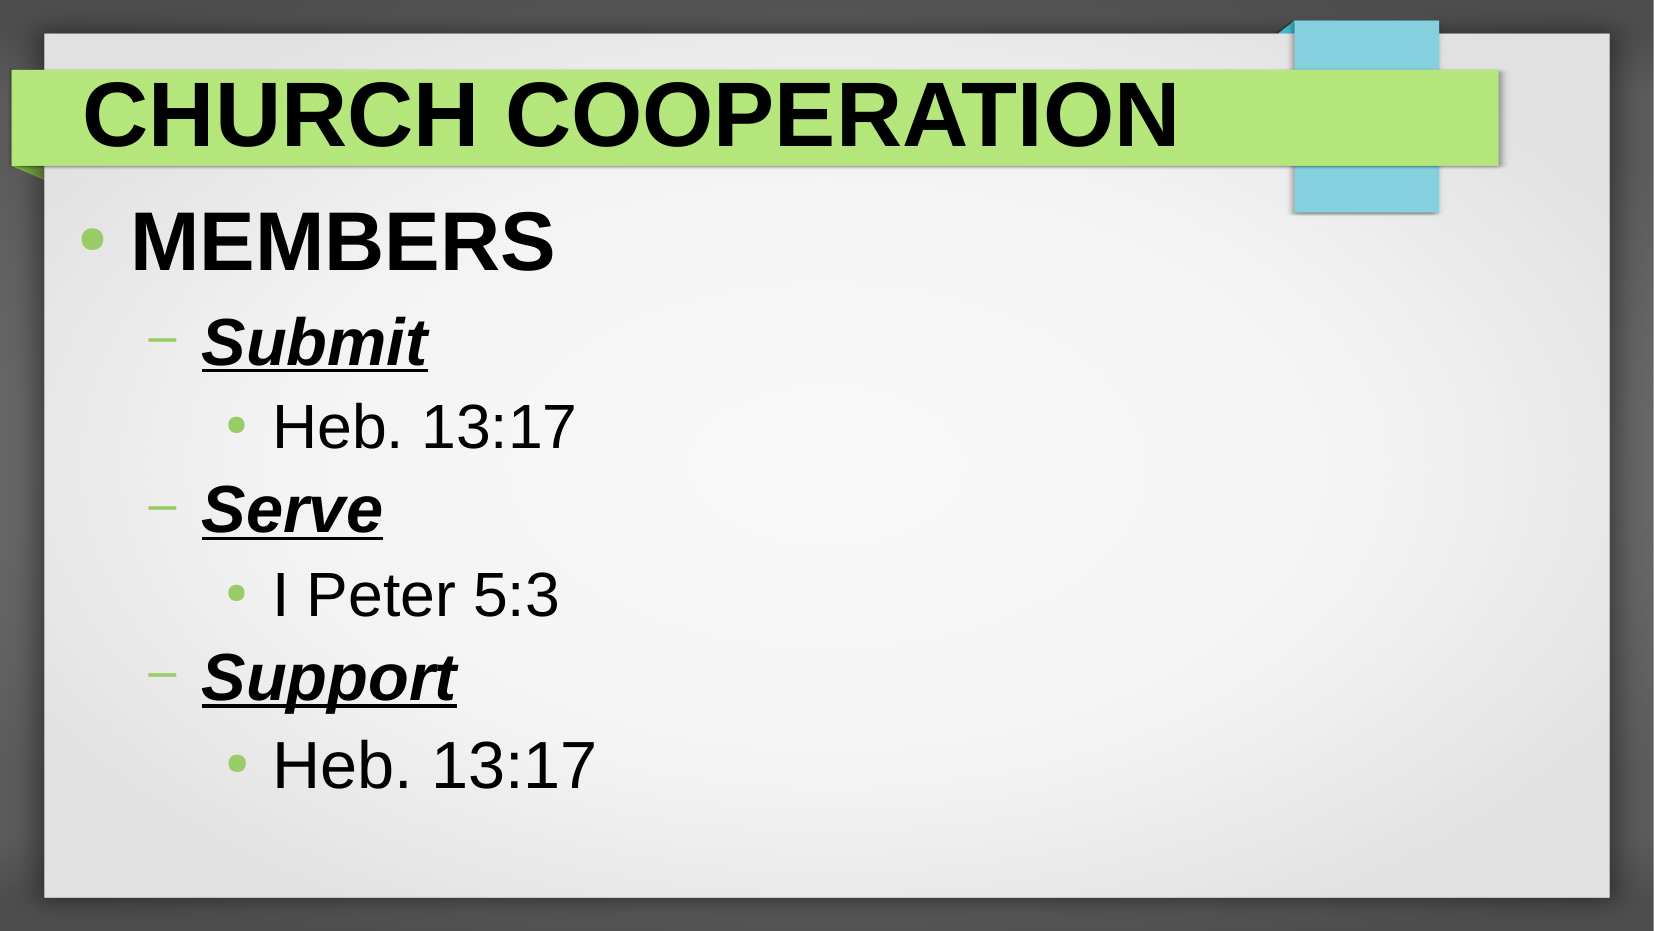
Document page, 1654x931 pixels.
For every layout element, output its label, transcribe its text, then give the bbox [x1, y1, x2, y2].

title CHURCH COOPERATION [82, 63, 1264, 167]
picture [0, 0, 1654, 931]
list MEMBERS Submit Heb. 13:17 Serve I Peter 5:3 Support Heb. 13:17 [60, 195, 1591, 871]
